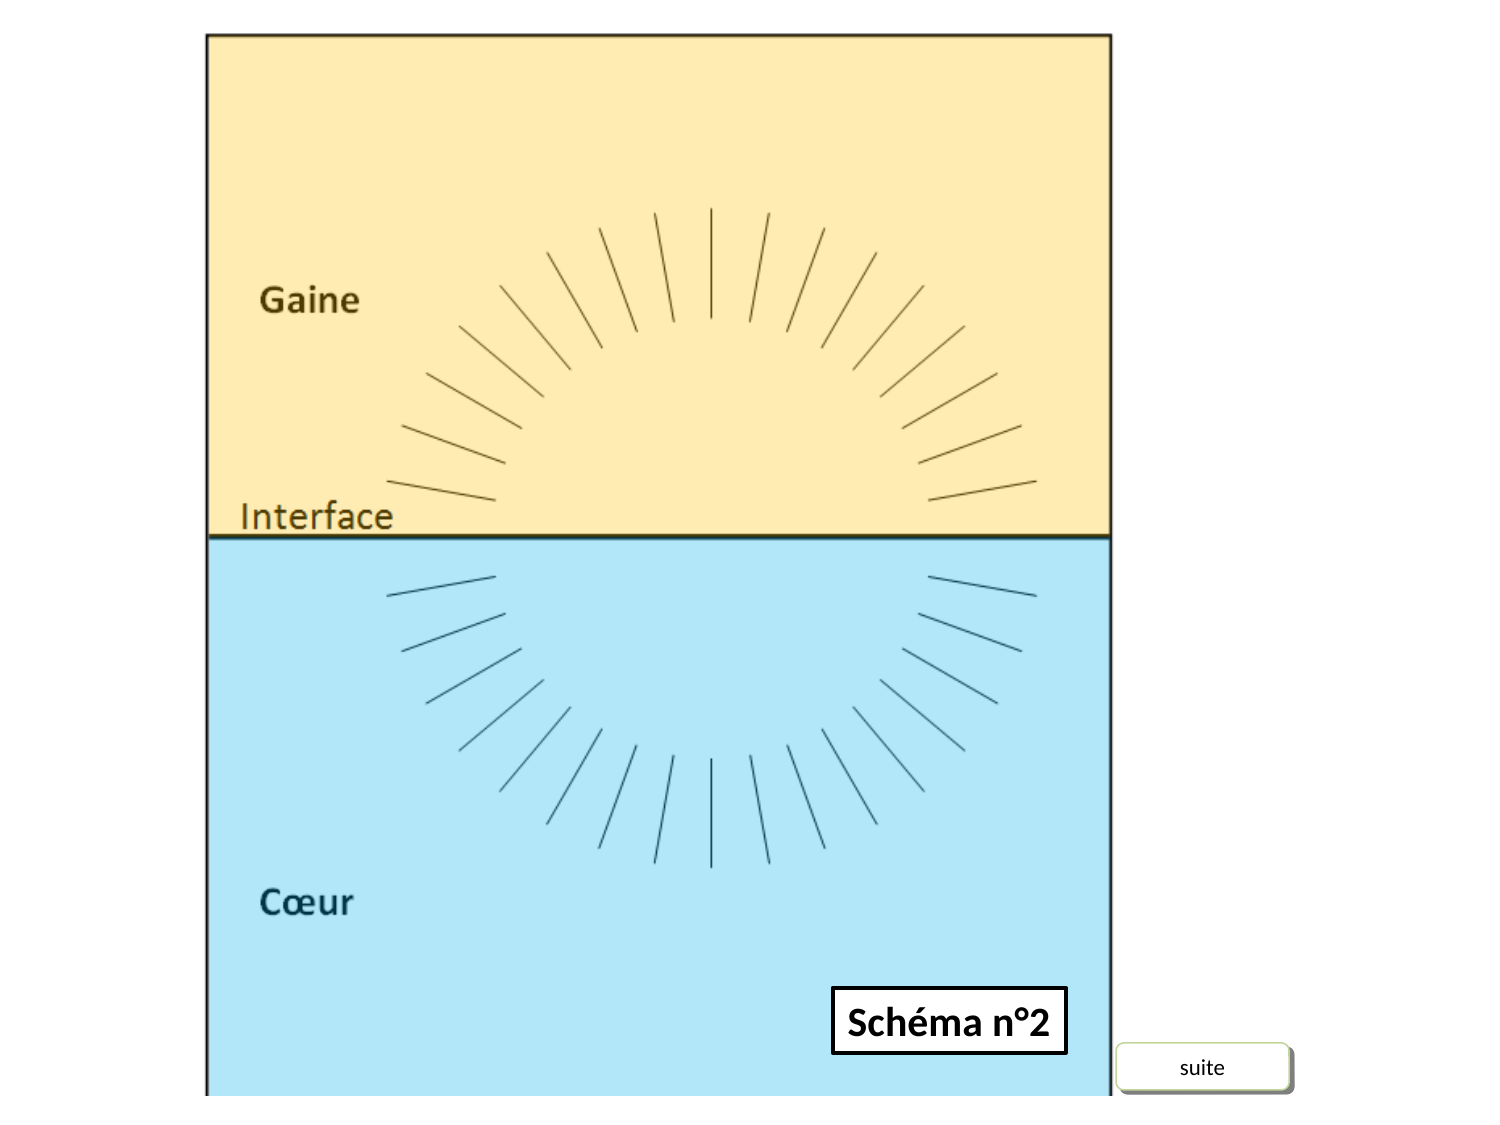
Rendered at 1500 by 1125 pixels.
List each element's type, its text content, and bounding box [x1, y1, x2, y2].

picture [198, 29, 1122, 1096]
text_box suite [1116, 1042, 1290, 1090]
text_box Schéma n°2 [832, 987, 1066, 1053]
